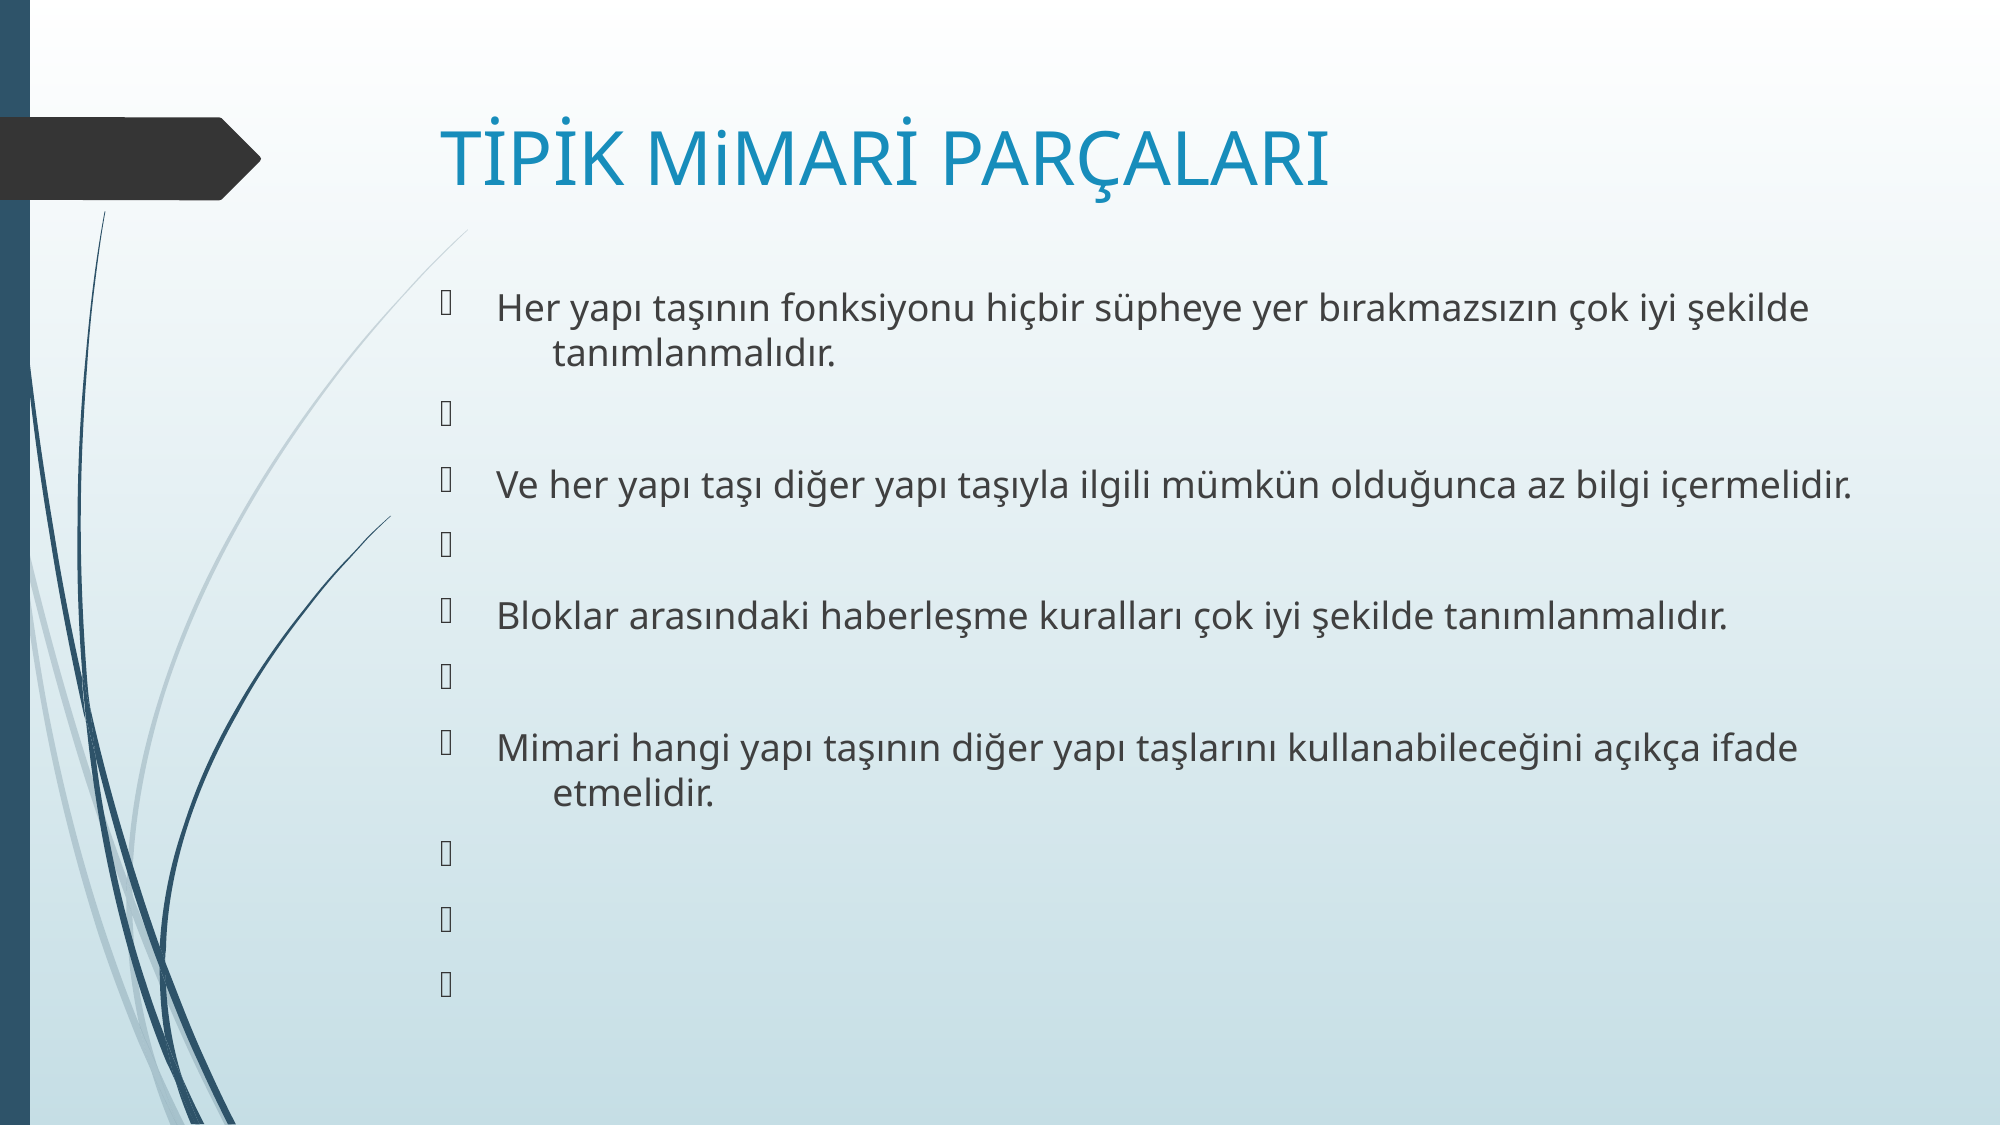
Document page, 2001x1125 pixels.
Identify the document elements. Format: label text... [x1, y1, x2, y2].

list Her yapı taşının fonksiyonu hiçbir süpheye yer bırakmazsızın çok iyi şekilde tanımlanmalıdır. Ve her yapı taşı diğer yapı taşıyla ilgili mümkün olduğunca az bilgi içermelidir. Bloklar arasındaki haberleşme kuralları çok iyi şekilde tanımlanmalıdır. Mimari hangi yapı taşının diğer yapı taşlarını kullanabileceğini açıkça ifade etmelidir. [424, 276, 1888, 970]
title TİPİK MiMARİ PARÇALARI [425, 102, 1888, 276]
